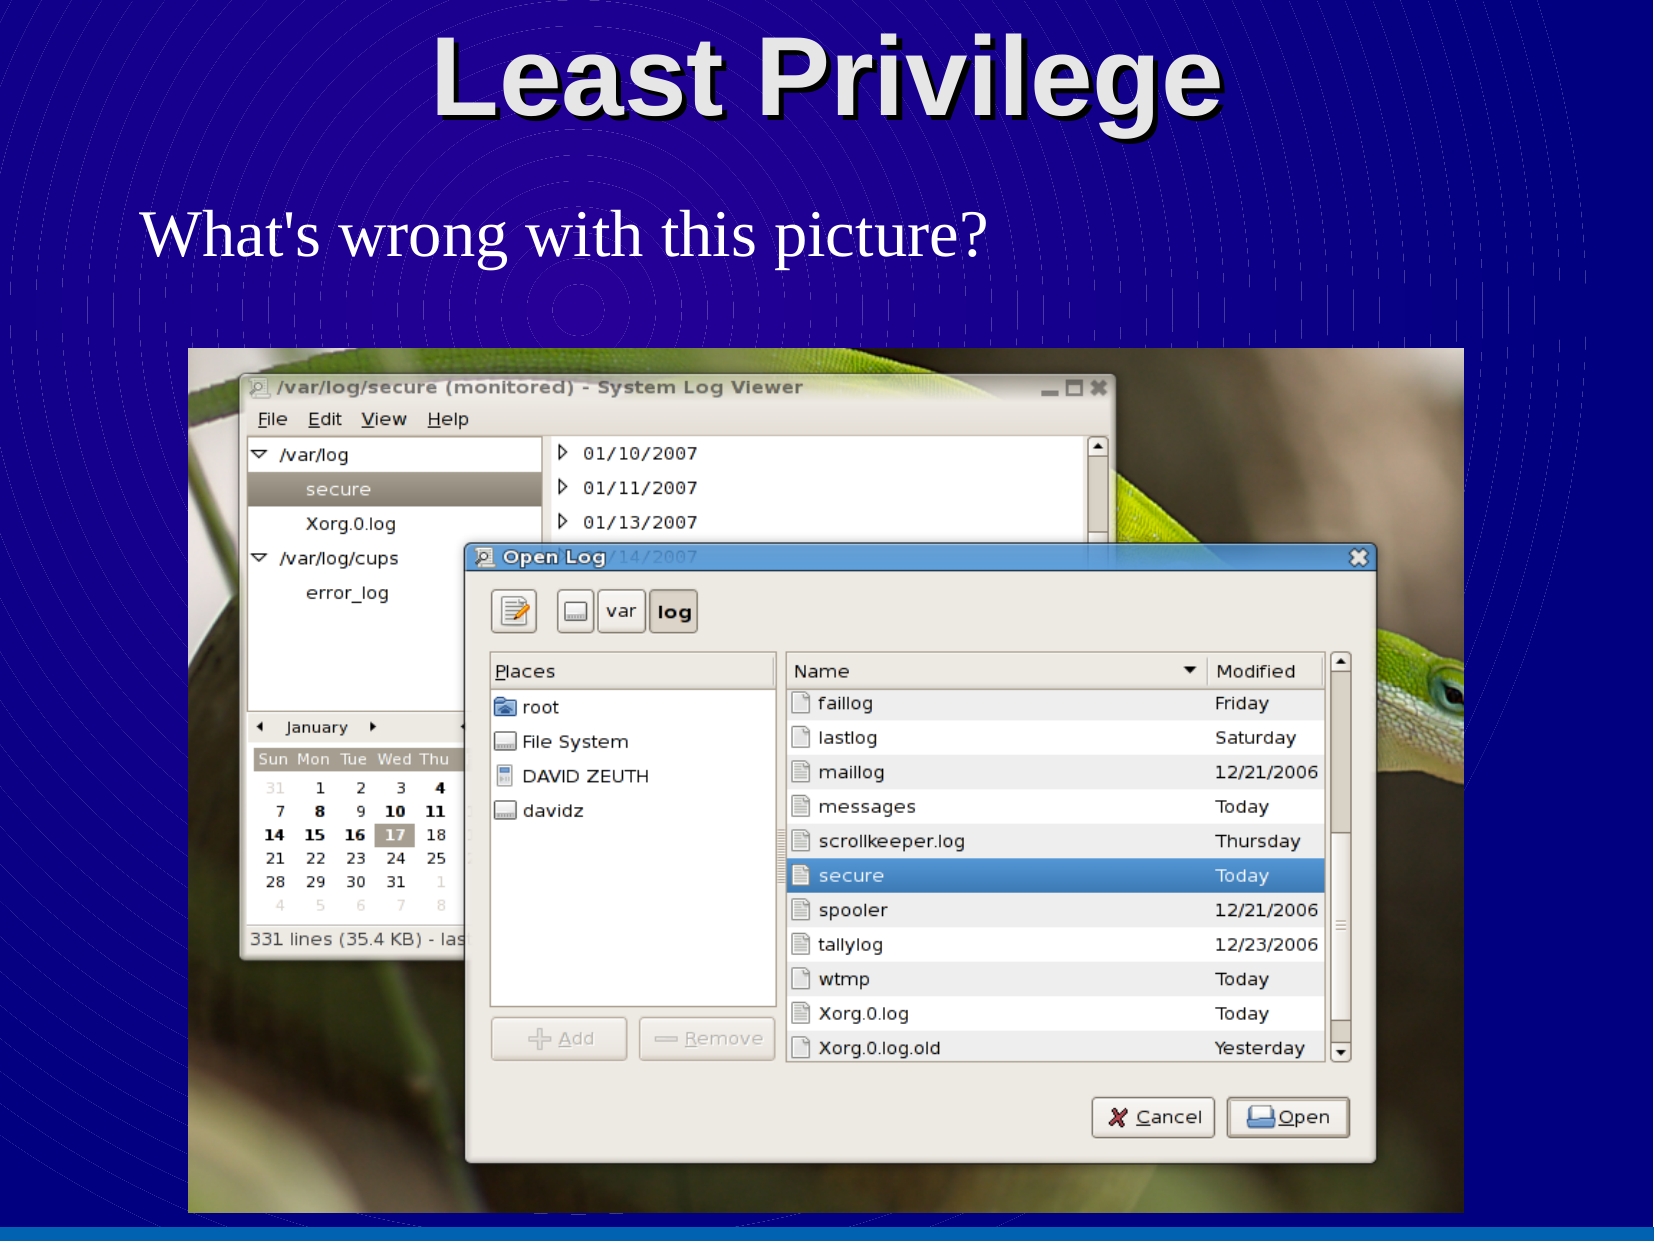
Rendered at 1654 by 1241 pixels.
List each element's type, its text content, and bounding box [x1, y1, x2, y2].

title Least Privilege [121, 0, 1533, 181]
list What's wrong with this picture? [121, 197, 1533, 979]
picture [188, 348, 1464, 1213]
